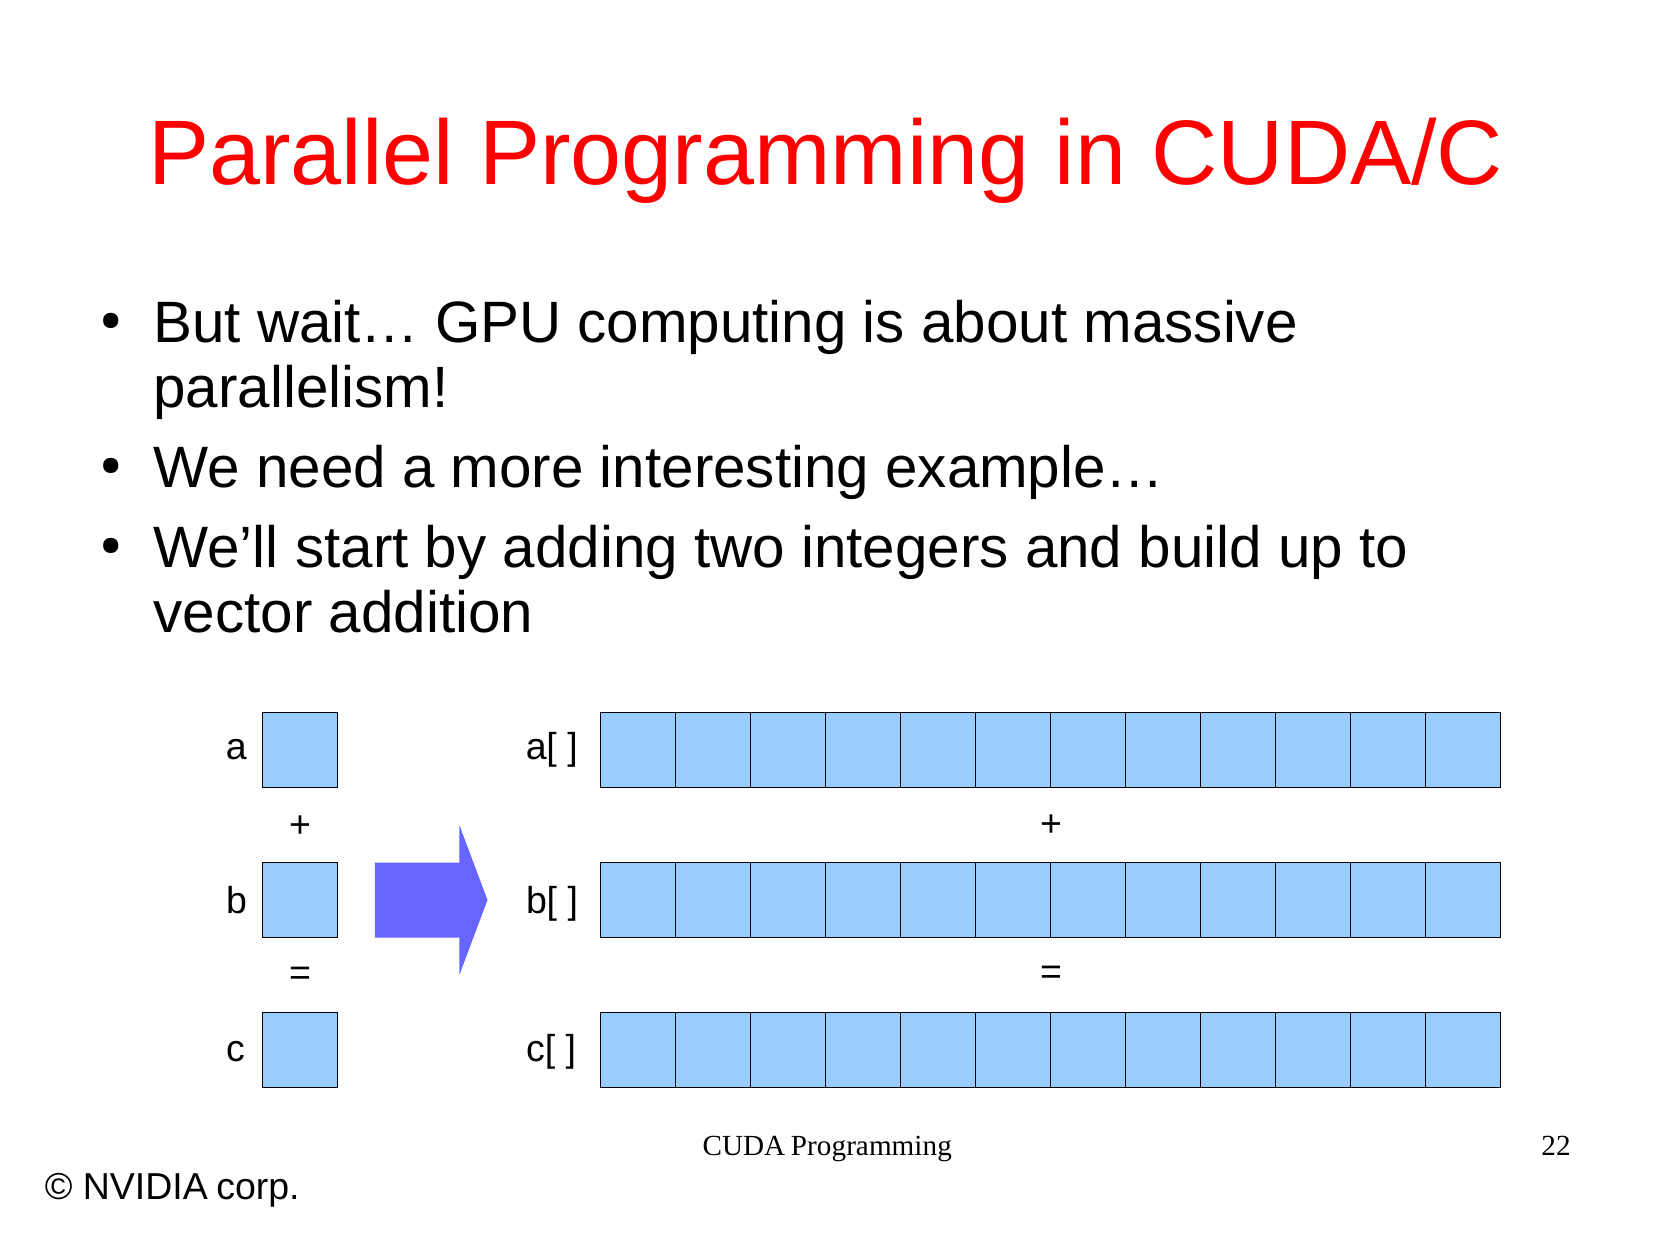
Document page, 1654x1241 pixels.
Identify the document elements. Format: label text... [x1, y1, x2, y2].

text_box a [211, 718, 294, 776]
text_box b [211, 871, 294, 929]
text_box + [274, 796, 326, 854]
text_box [600, 712, 1501, 788]
text_box = [274, 943, 327, 1001]
text_box c [211, 1019, 292, 1077]
text_box a[ ] [511, 718, 594, 776]
list But wait… GPU computing is about massive parallelism! We need a more interesting example… We’ll start by adding two integers and build up to vector addition [82, 290, 1571, 1109]
text_box + [1025, 795, 1078, 853]
text_box [600, 862, 1501, 938]
text_box [262, 862, 338, 938]
text_box © NVIDIA corp. [30, 1158, 331, 1216]
text_box b[ ] [511, 871, 594, 929]
title Parallel Programming in CUDA/C [82, 49, 1571, 257]
text_box [262, 712, 338, 788]
text_box [262, 1012, 338, 1088]
text_box [374, 825, 488, 976]
text_box [600, 1012, 1501, 1088]
text_box c[ ] [511, 1019, 592, 1077]
text_box = [1025, 943, 1078, 1000]
